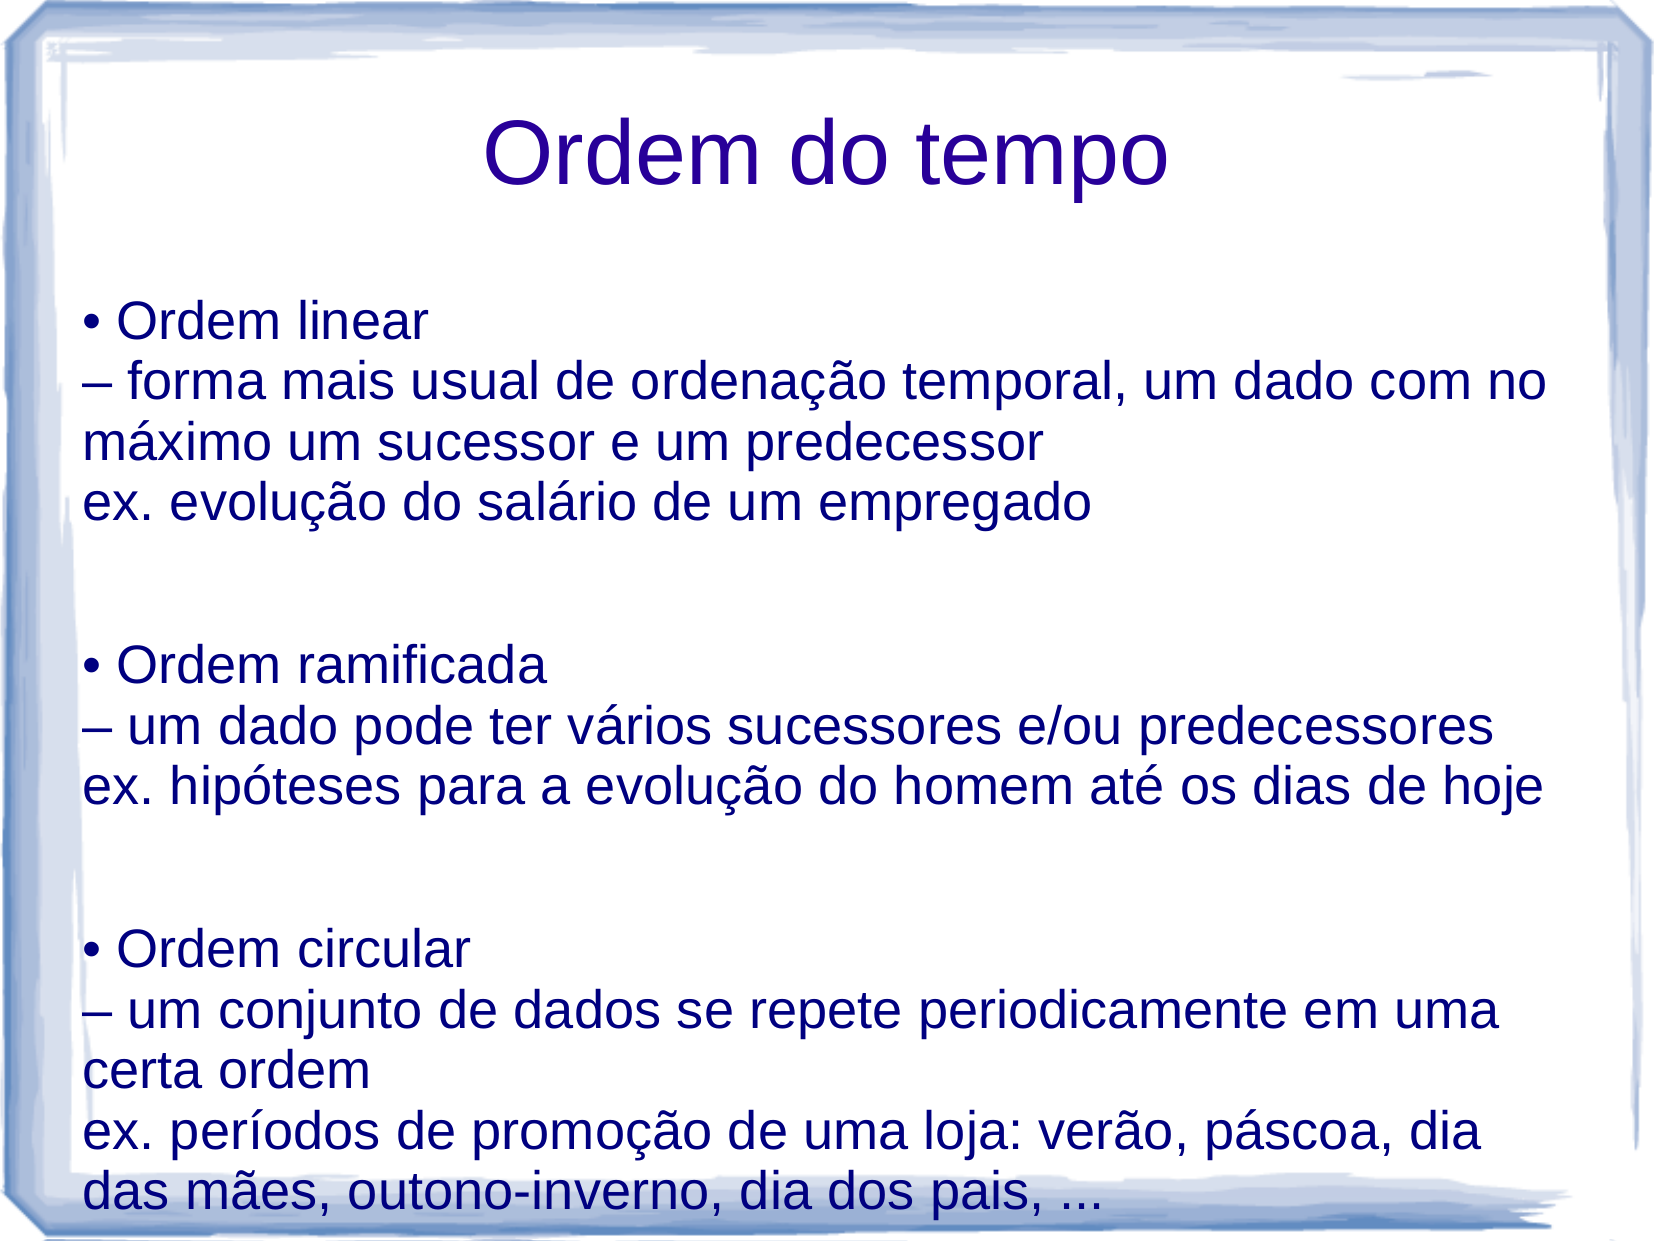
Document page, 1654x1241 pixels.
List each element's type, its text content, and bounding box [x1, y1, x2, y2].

title Ordem do tempo [82, 49, 1571, 257]
list • Ordem linear – forma mais usual de ordenação temporal, um dado com no máximo um sucessor e um predecessor ex. evolução do salário de um empregado • Ordem ramificada – um dado pode ter vários sucessores e/ou predecessores ex. hipóteses para a evolução do homem até os dias de hoje • Ordem circular – um conjunto de dados se repete periodicamente em uma certa ordem ex. períodos de promoção de uma loja: verão, páscoa, dia das mães, outono-inverno, dia dos pais, ... [82, 290, 1571, 1222]
picture [0, 0, 1654, 1241]
